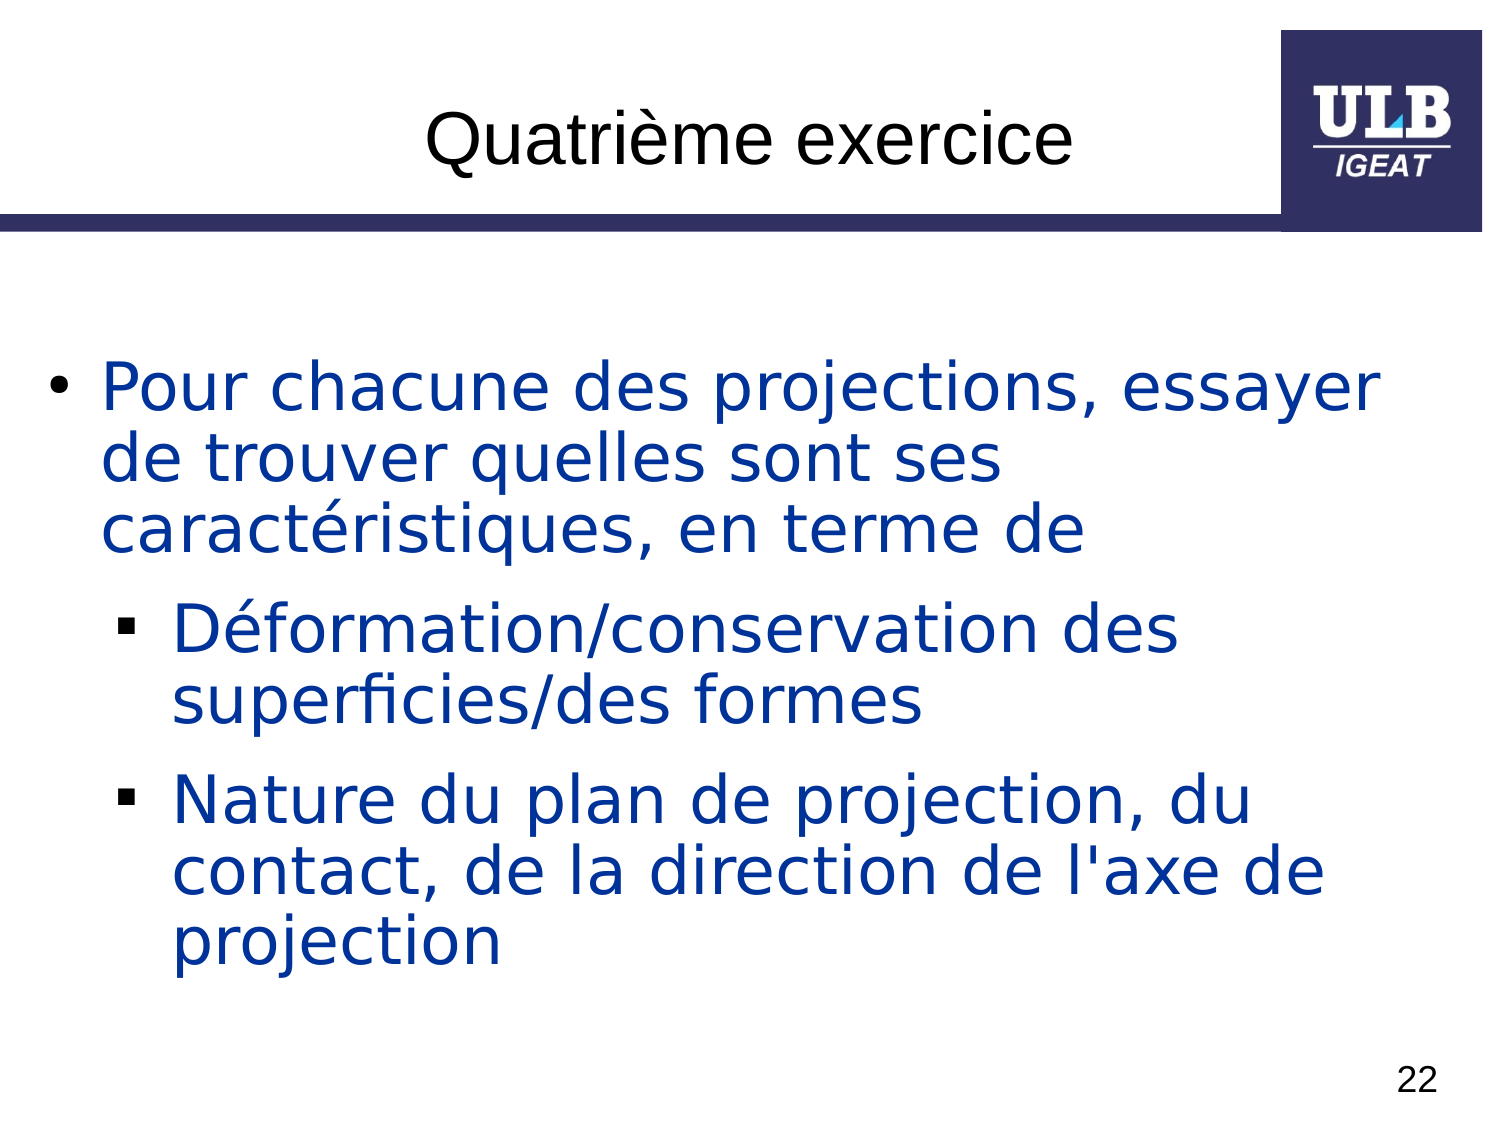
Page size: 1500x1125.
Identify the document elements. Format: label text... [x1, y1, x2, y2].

picture [1281, 30, 1483, 232]
title Quatrième exercice [75, 44, 1425, 233]
text_box Pour chacune des projections, essayer de trouver quelles sont ses caractéristiques, en terme de Déformation/conservation des superficies/des formes Nature du plan de projection, du contact, de la direction de l'axe de projection [29, 354, 1418, 980]
